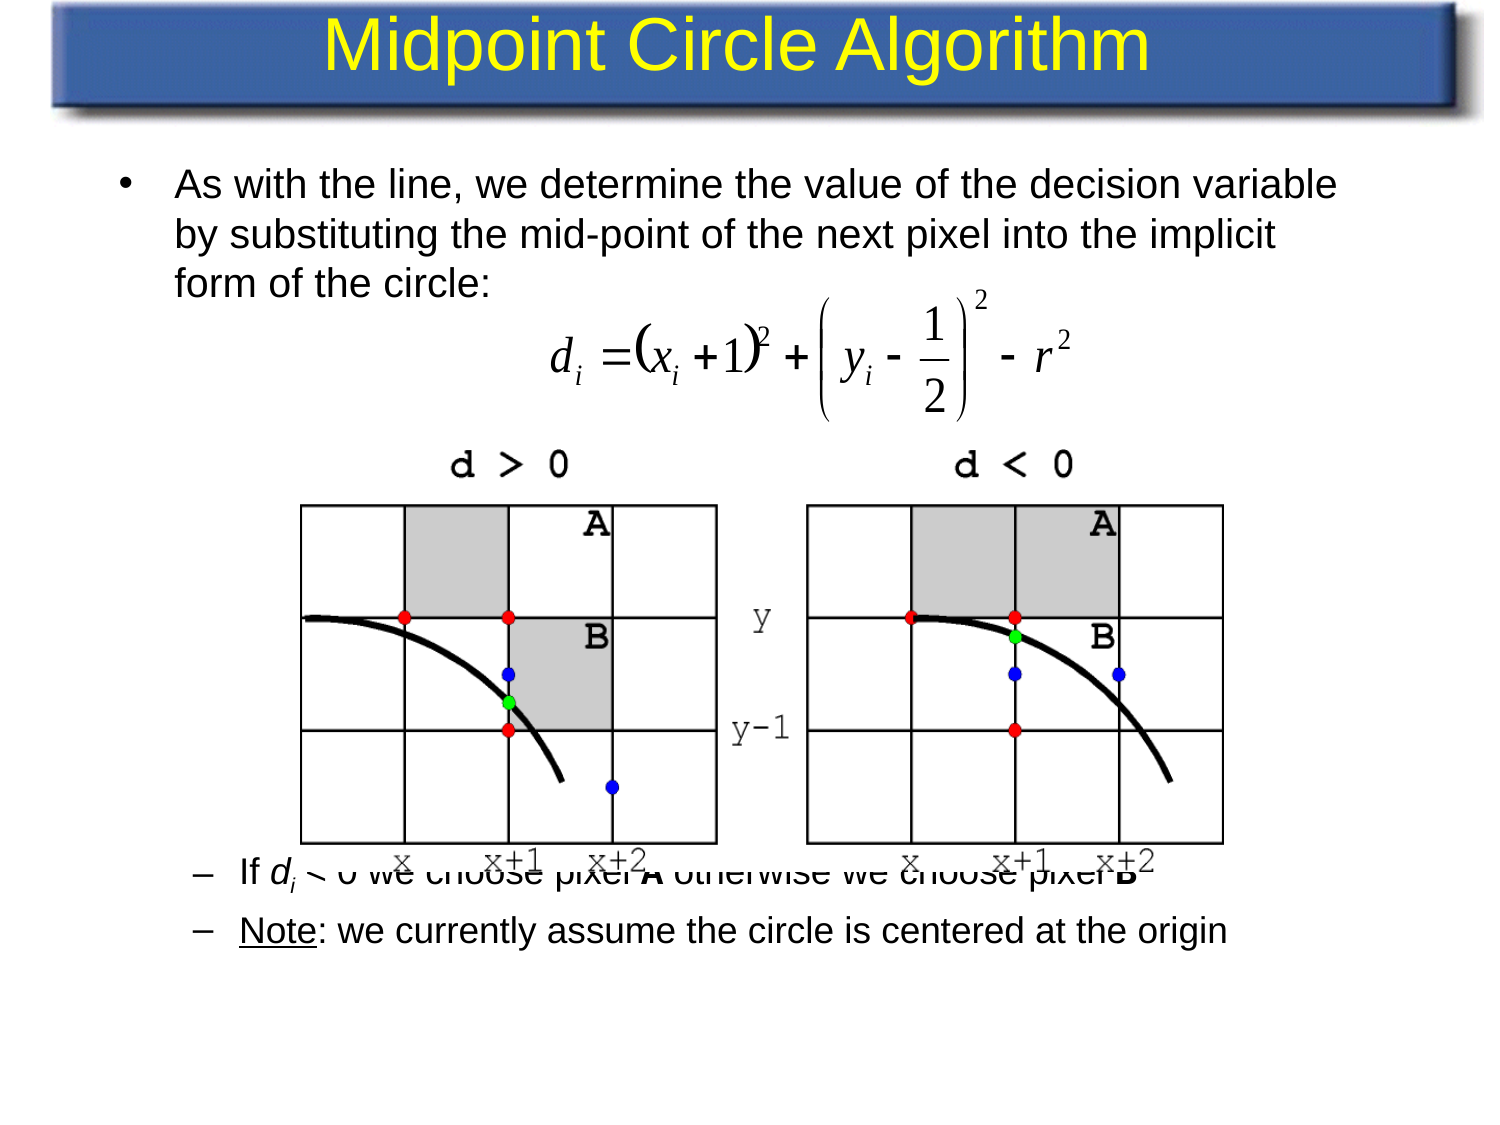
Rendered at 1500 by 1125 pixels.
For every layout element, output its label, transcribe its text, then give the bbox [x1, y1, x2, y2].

picture [300, 449, 1224, 872]
chart [542, 275, 1081, 432]
title Midpoint Circle Algorithm [100, 0, 1376, 109]
list As with the line, we determine the value of the decision variable by substituting the mid-point of the next pixel into the implicit form of the circle: If di < 0 we choose pixel A otherwise we choose pixel B Note: we currently assume the circle is centered at the origin [103, 149, 1379, 968]
picture [50, 0, 1484, 127]
